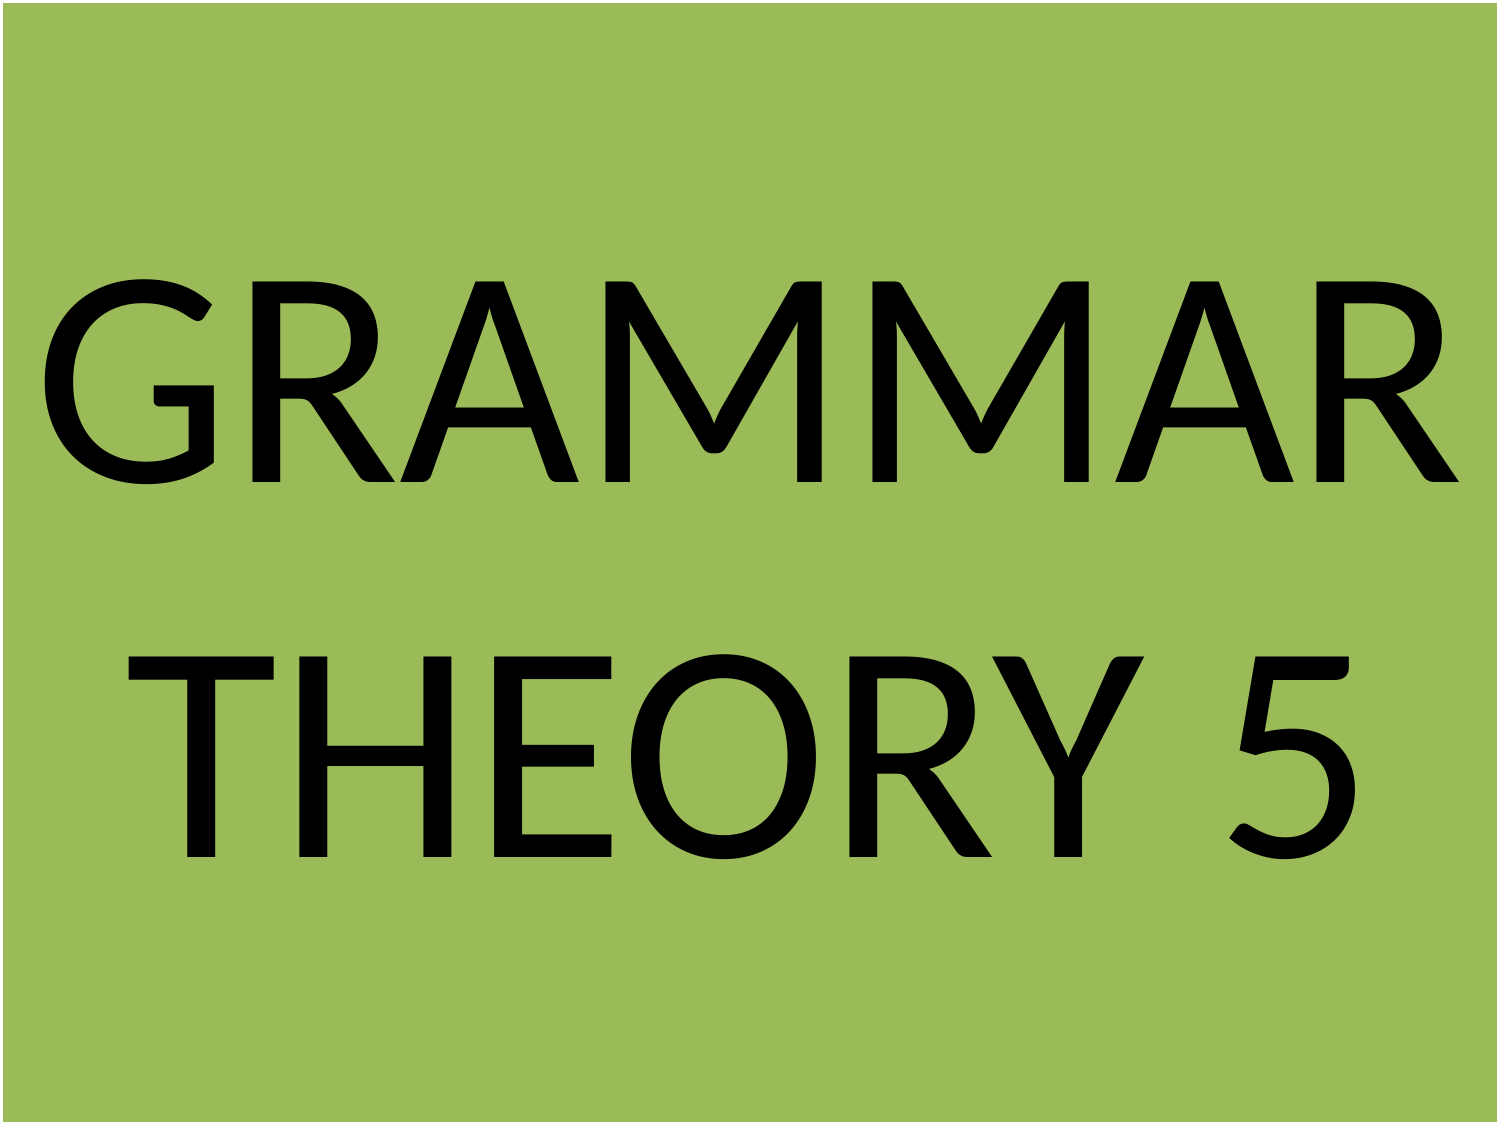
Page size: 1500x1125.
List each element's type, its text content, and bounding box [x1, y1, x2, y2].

subtitle GRAMMAR THEORY 5 [0, 0, 1500, 1125]
